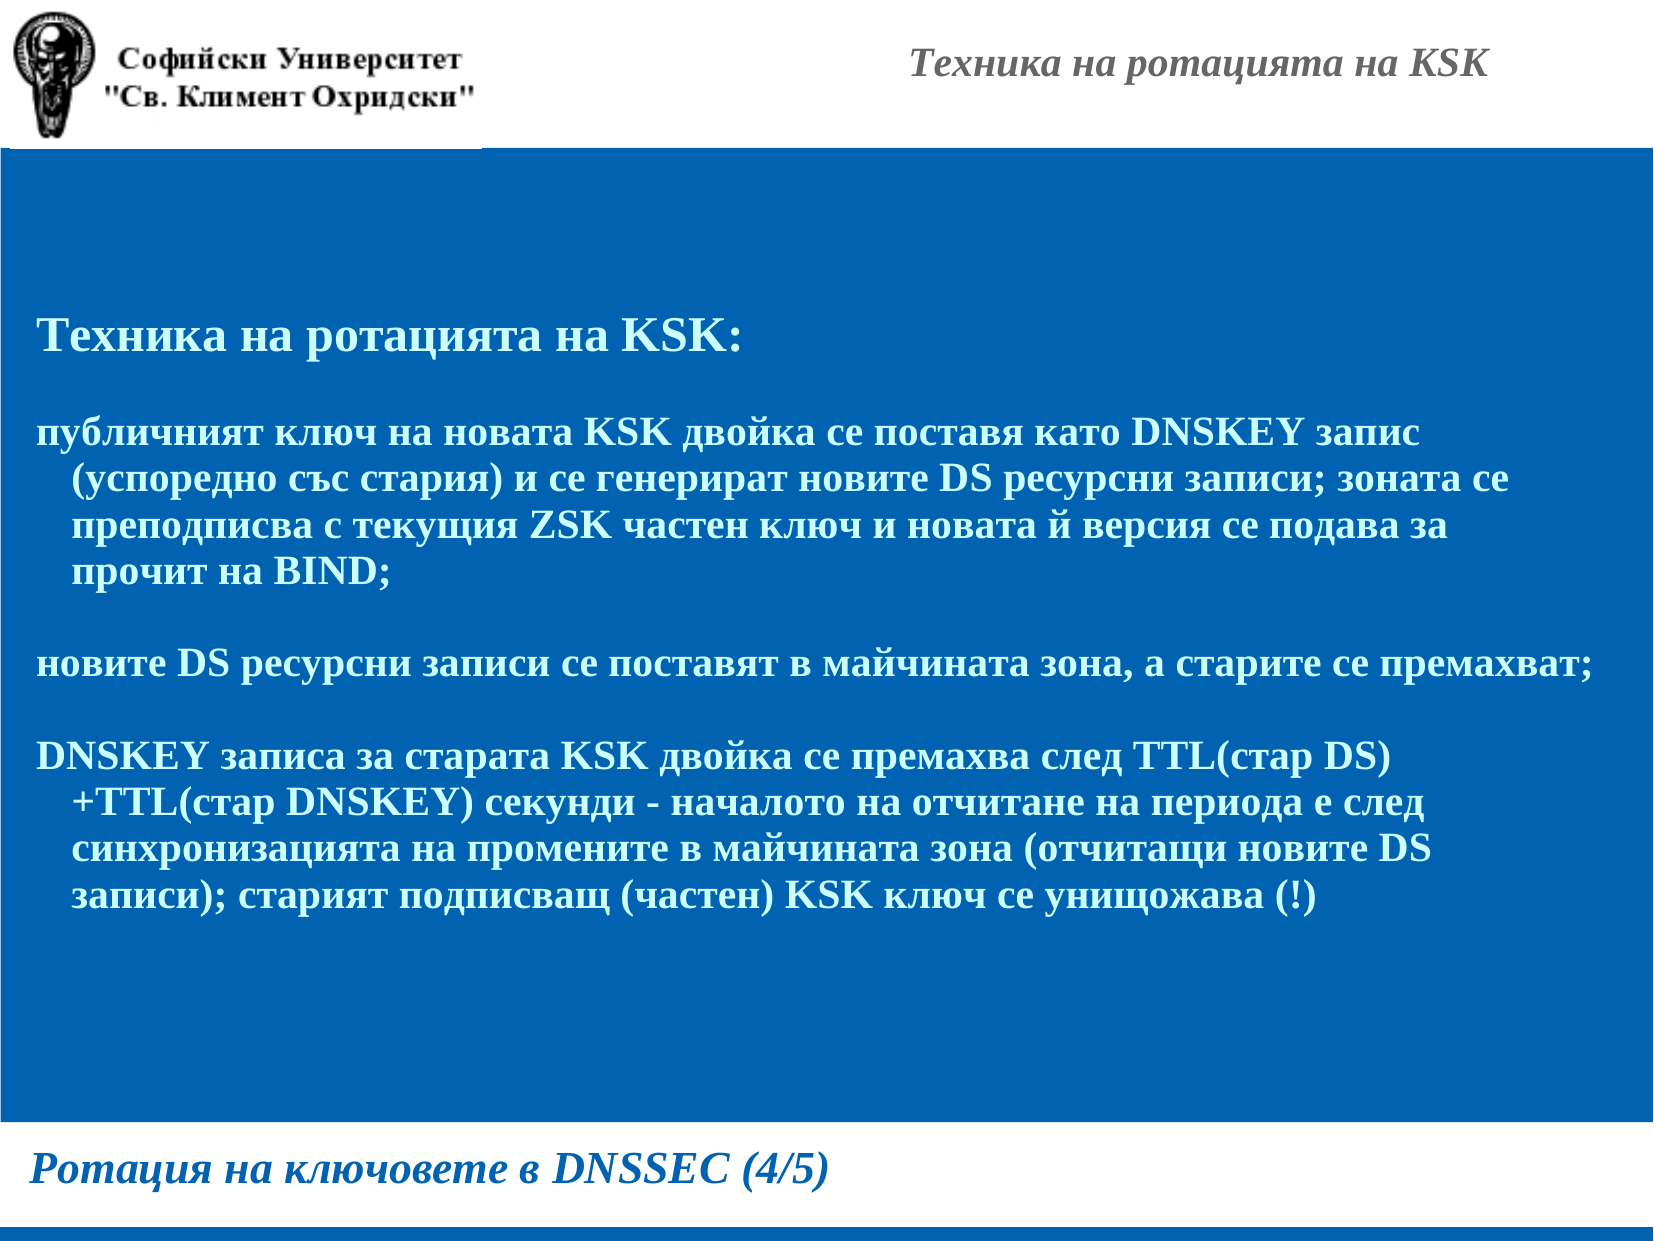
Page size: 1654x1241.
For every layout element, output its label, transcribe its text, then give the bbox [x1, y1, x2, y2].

text_box Техника на ротацията на KSK: публичният ключ на новата KSK двойка се поставя като DNSKEY запис (успоредно със стария) и се генерират новите DS ресурсни записи; зоната се преподписва с текущия ZSK частен ключ и новата й версия се подава за прочит на BIND; новите DS ресурсни записи се поставят в майчината зона, а старите се премахват; DNSKEY записа за старата KSK двойка се премахва след TTL(стар DS)+TTL(стар DNSKEY) секунди - началото на отчитане на периода е след синхронизацията на промените в майчината зона (отчитащи новите DS записи); старият подписващ (частен) KSK ключ се унищожава (!) [0, 147, 1653, 1123]
picture [10, 0, 482, 149]
text_box Ротация на ключовете в DNSSEC (4/5) [29, 1143, 846, 1211]
title Техника на ротацията на KSK [768, 2, 1652, 122]
